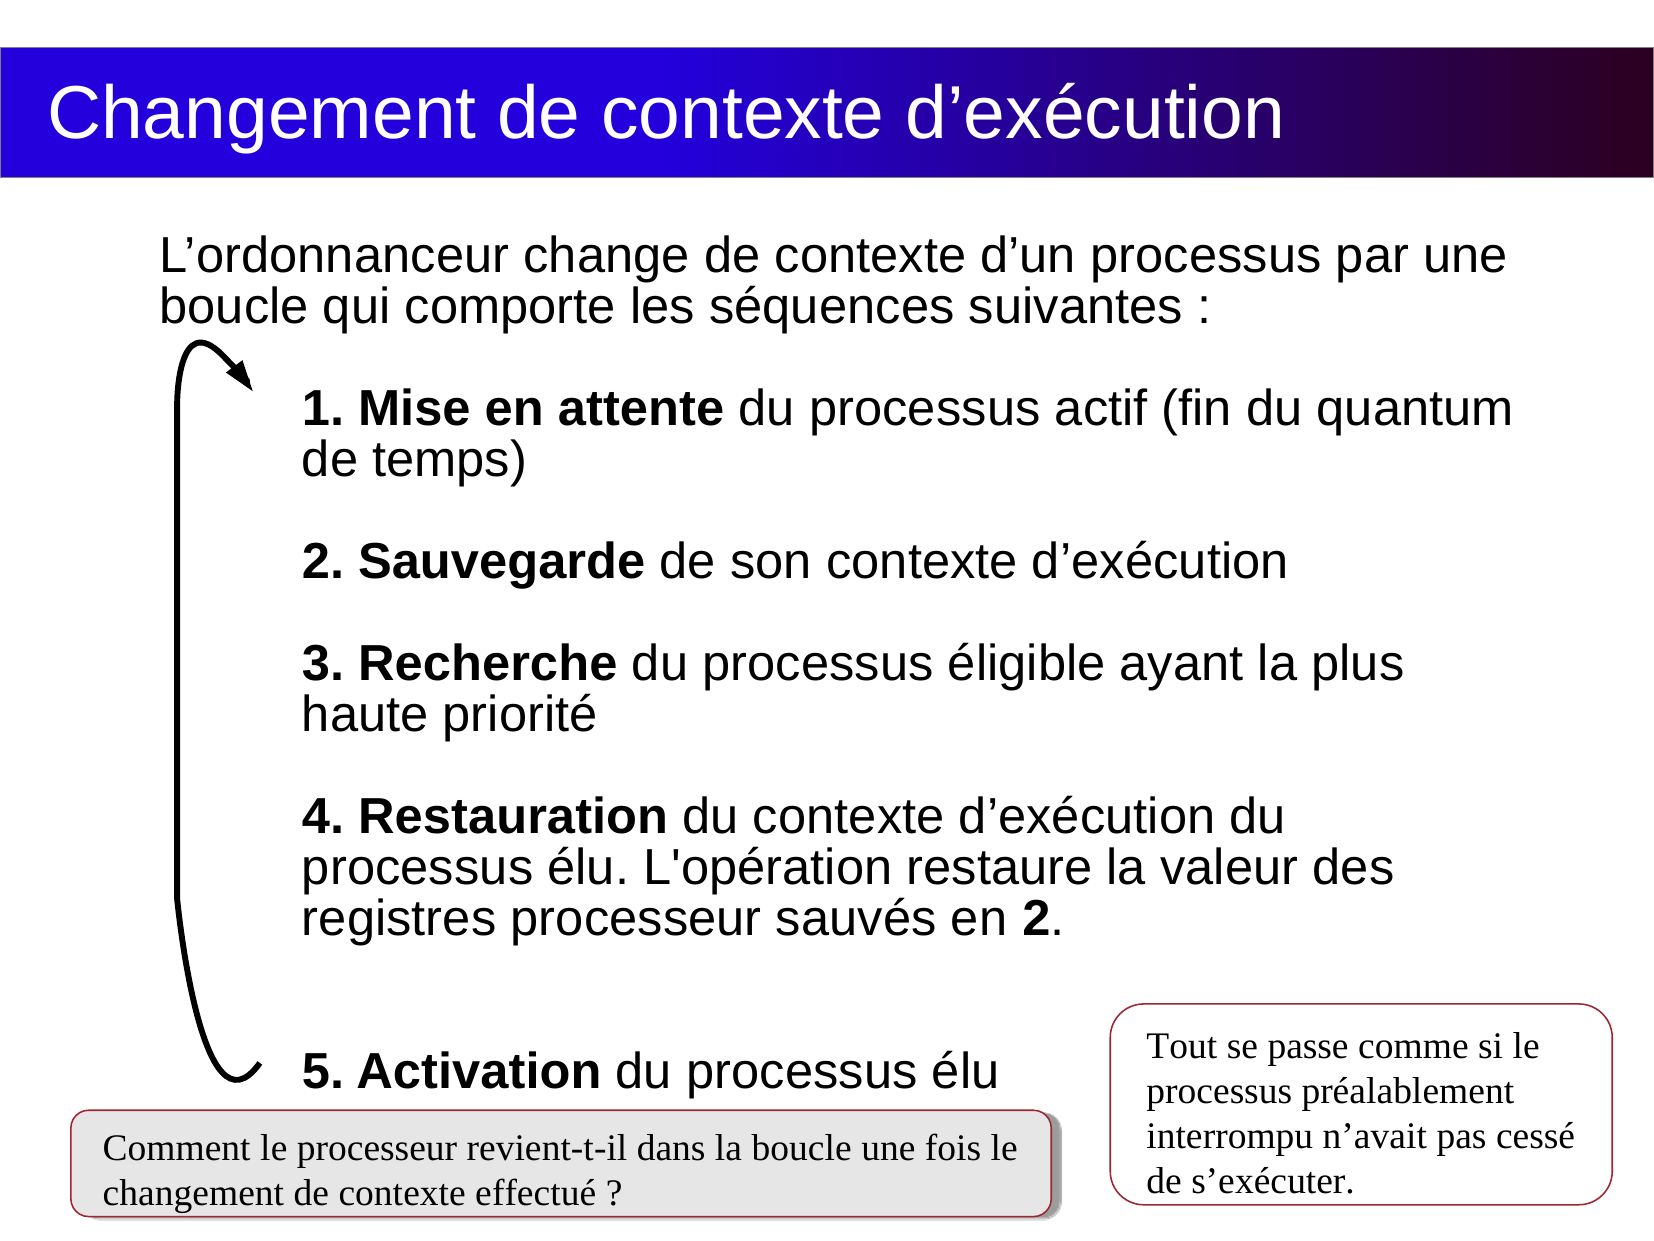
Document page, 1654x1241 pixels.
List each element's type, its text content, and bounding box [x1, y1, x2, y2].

list L’ordonnanceur change de contexte d’un processus par une boucle qui comporte les séquences suivantes : 1. Mise en attente du processus actif (fin du quantum de temps) 2. Sauvegarde de son contexte d’exécution 3. Recherche du processus éligible ayant la plus haute priorité 4. Restauration du contexte d’exécution du processus élu. L'opération restaure la valeur des registres processeur sauvés en 2. 5. Activation du processus élu [116, 231, 1528, 1158]
text_box Tout se passe comme si le processus préalablement interrompu n’avait pas cessé de s’exécuter. [1110, 1003, 1613, 1205]
text_box Comment le processeur revient-t-il dans la boucle une fois le changement de contexte effectué ? [70, 1110, 1052, 1217]
title Changement de contexte d’exécution [47, 6, 1477, 225]
